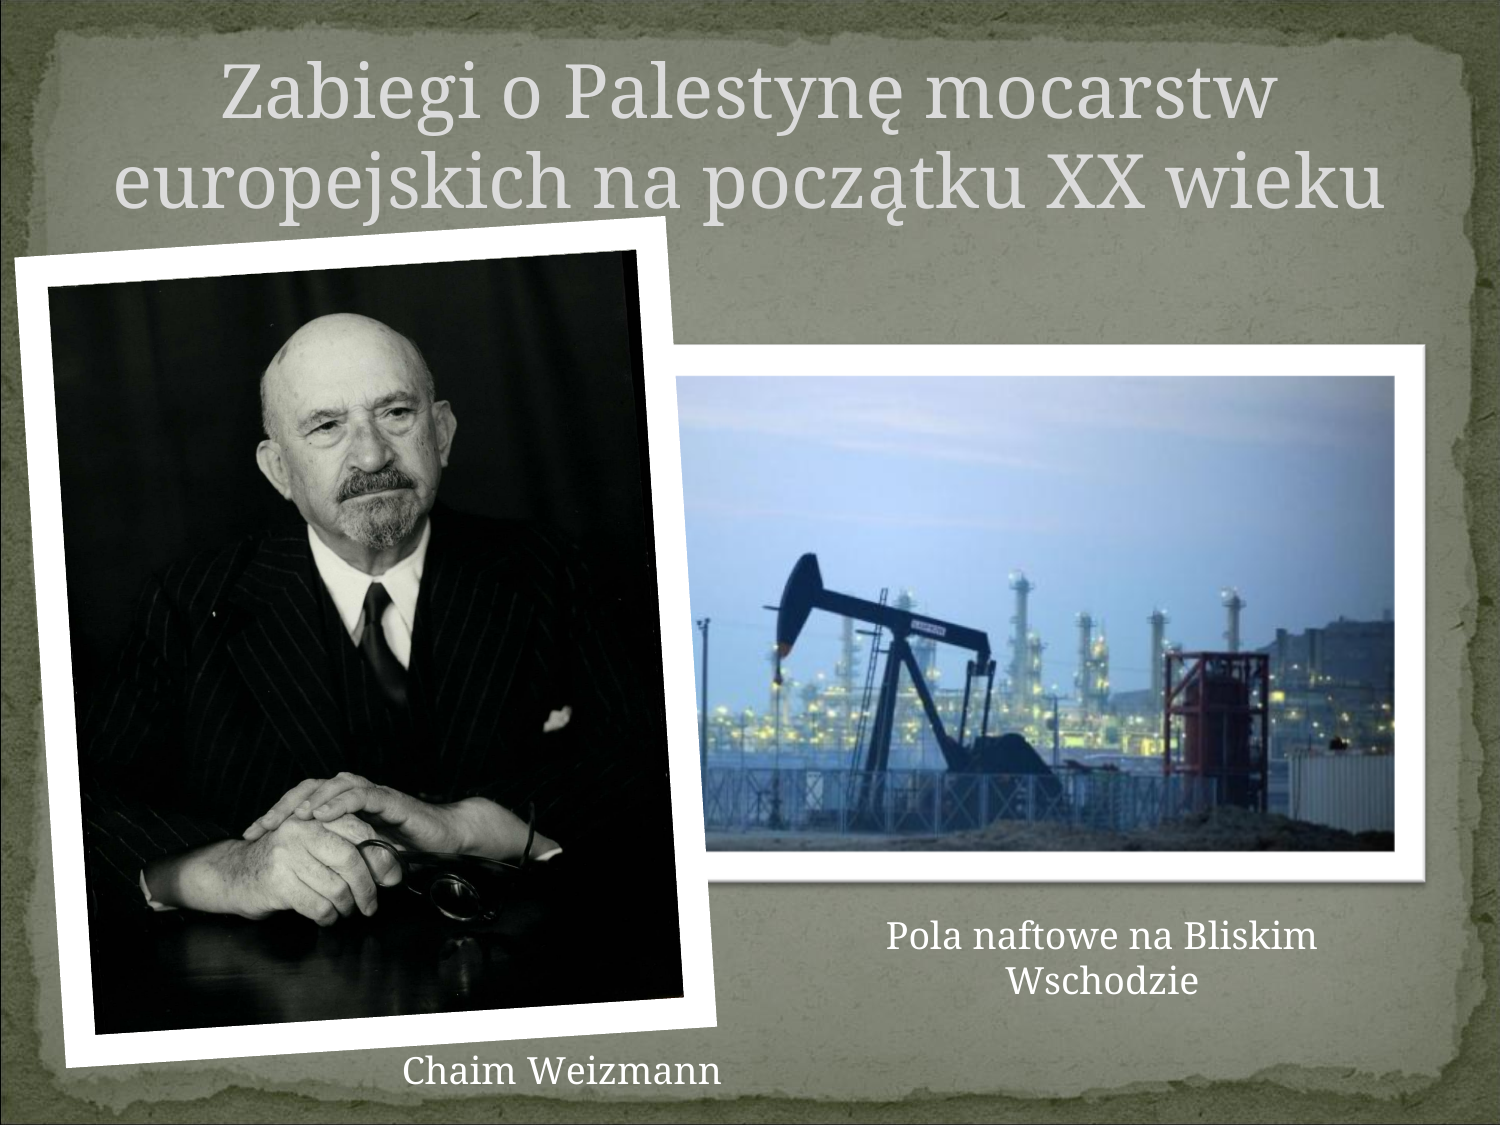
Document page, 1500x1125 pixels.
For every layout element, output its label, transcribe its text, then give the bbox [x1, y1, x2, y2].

text_box Pola naftowe na Bliskim Wschodzie [856, 904, 1349, 1010]
text_box Chaim Weizmann [387, 1039, 709, 1099]
text_box Zabiegi o Palestynę mocarstw europejskich na początku XX wieku [75, 24, 1425, 232]
picture [0, 0, 1500, 1125]
